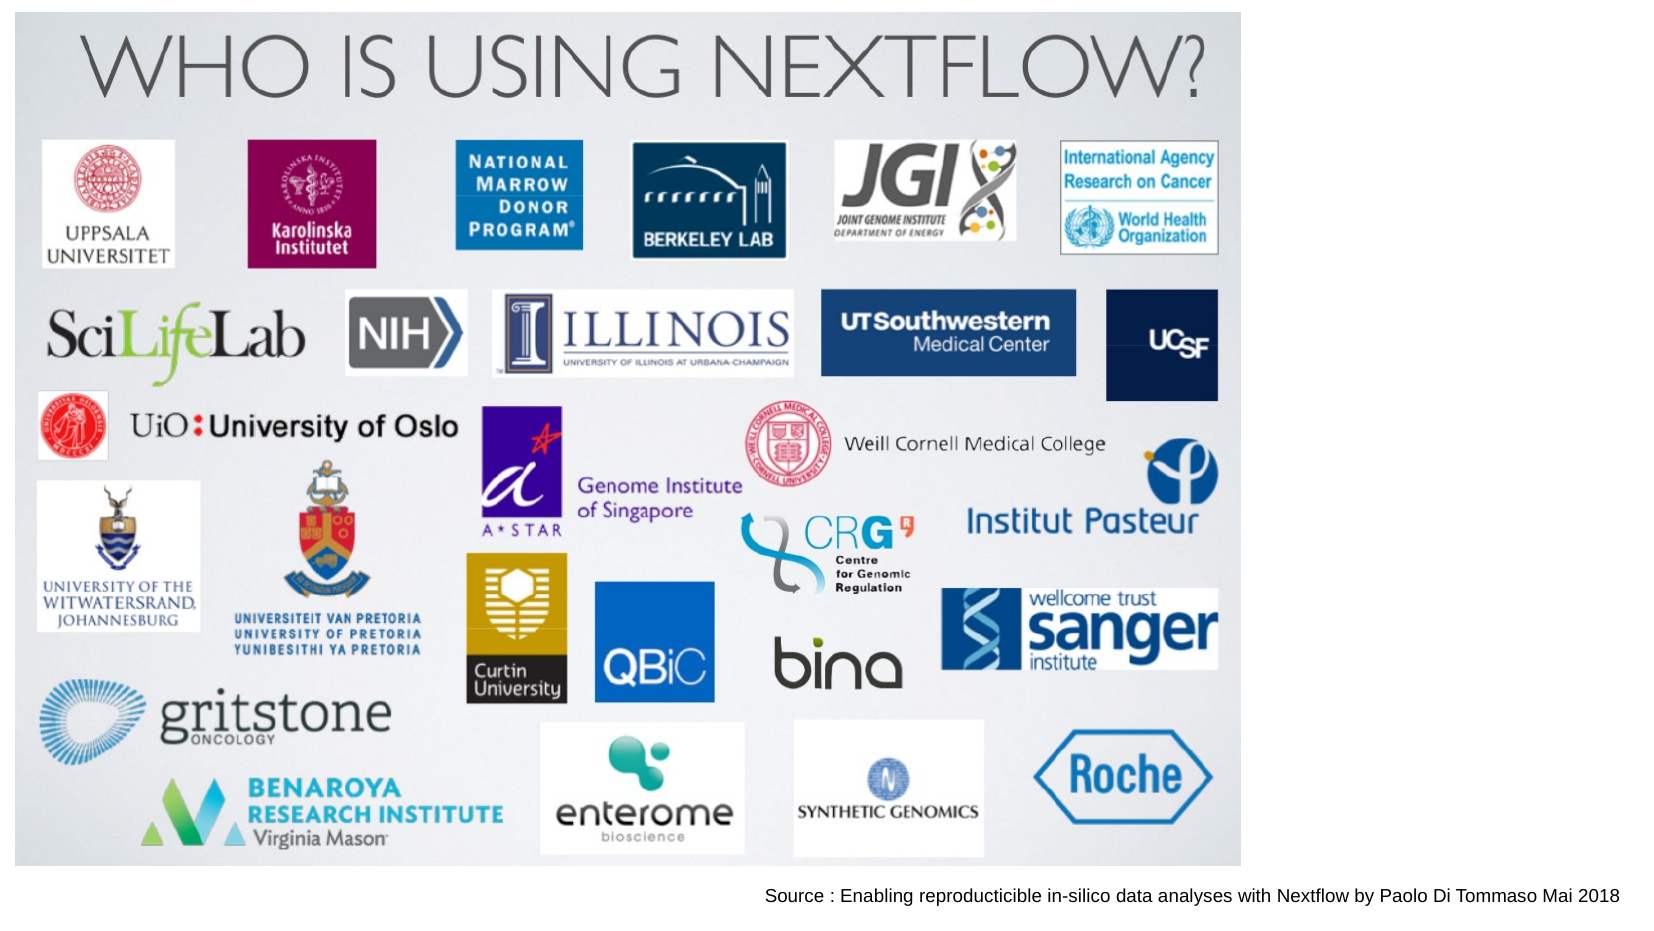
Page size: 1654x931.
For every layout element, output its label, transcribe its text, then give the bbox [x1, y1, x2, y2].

picture [15, 12, 1241, 866]
text_box Source : Enabling reproducticible in-silico data analyses with Nextflow by Paolo Di Tommaso Mai 2018 [750, 878, 1635, 915]
